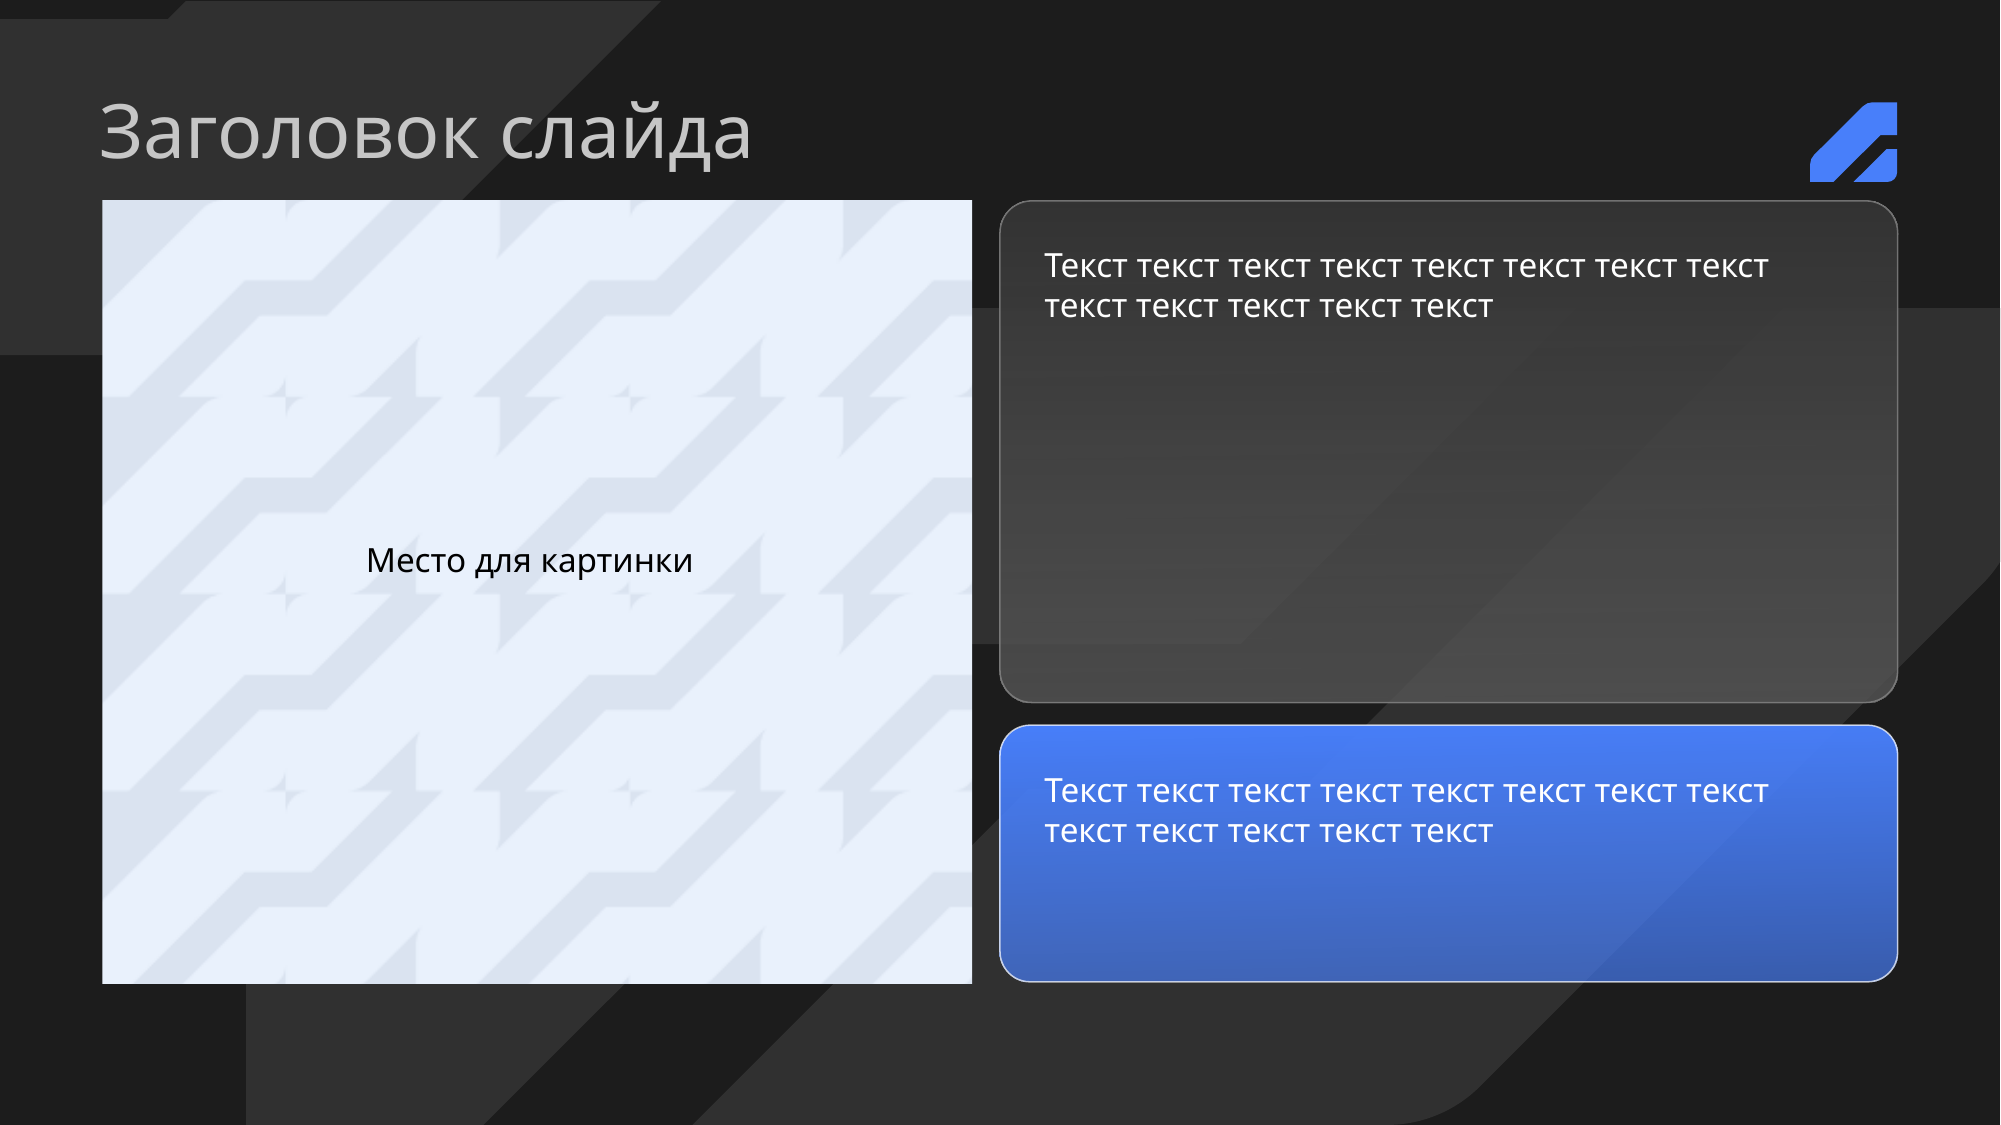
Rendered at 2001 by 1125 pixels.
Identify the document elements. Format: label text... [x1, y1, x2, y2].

text_box Место для картинки [147, 531, 913, 628]
text_box [999, 200, 1898, 703]
picture [102, 200, 973, 984]
title Заголовок слайда [84, 86, 1810, 179]
text_box Текст текст текст текст текст текст текст текст текст текст текст текст текст [1029, 237, 1851, 334]
text_box [999, 725, 1898, 982]
text_box Текст текст текст текст текст текст текст текст текст текст текст текст текст [1029, 761, 1795, 858]
